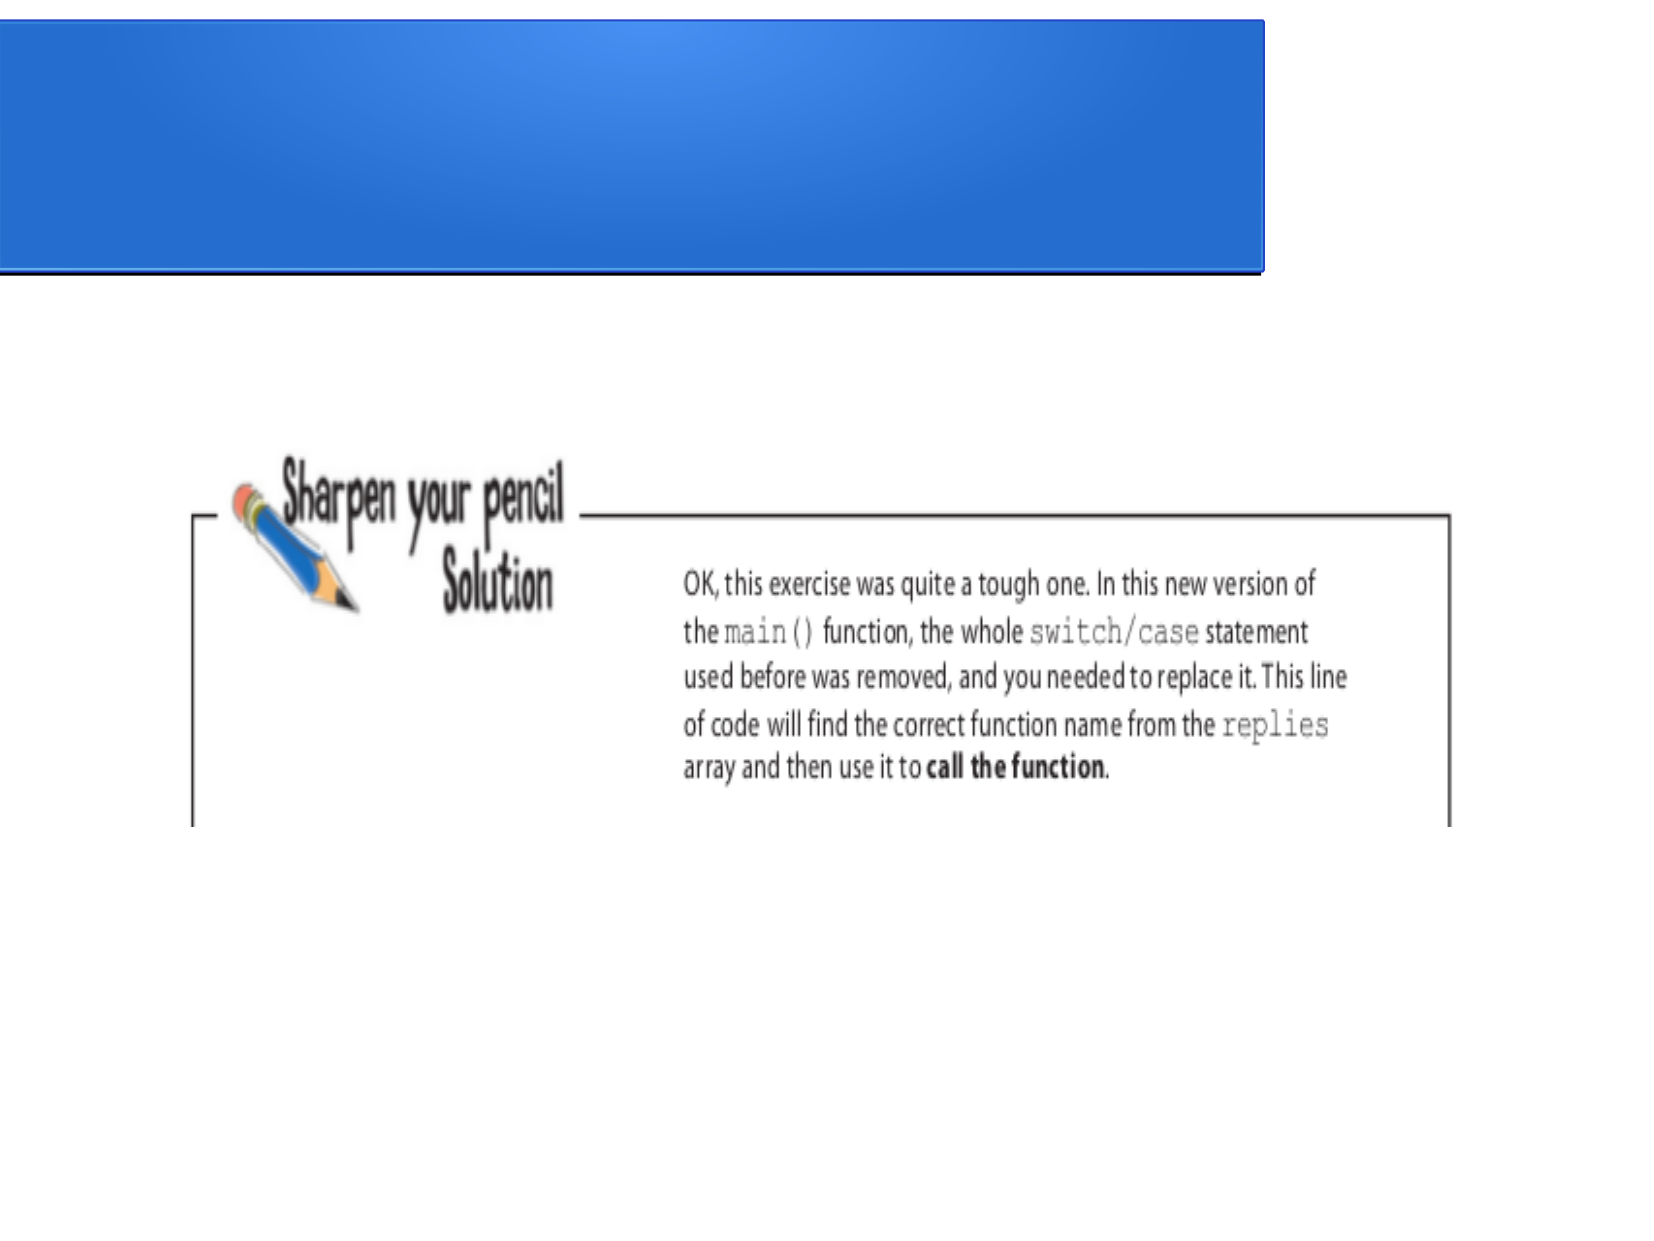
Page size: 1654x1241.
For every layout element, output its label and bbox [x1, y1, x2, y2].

picture [153, 425, 1489, 827]
